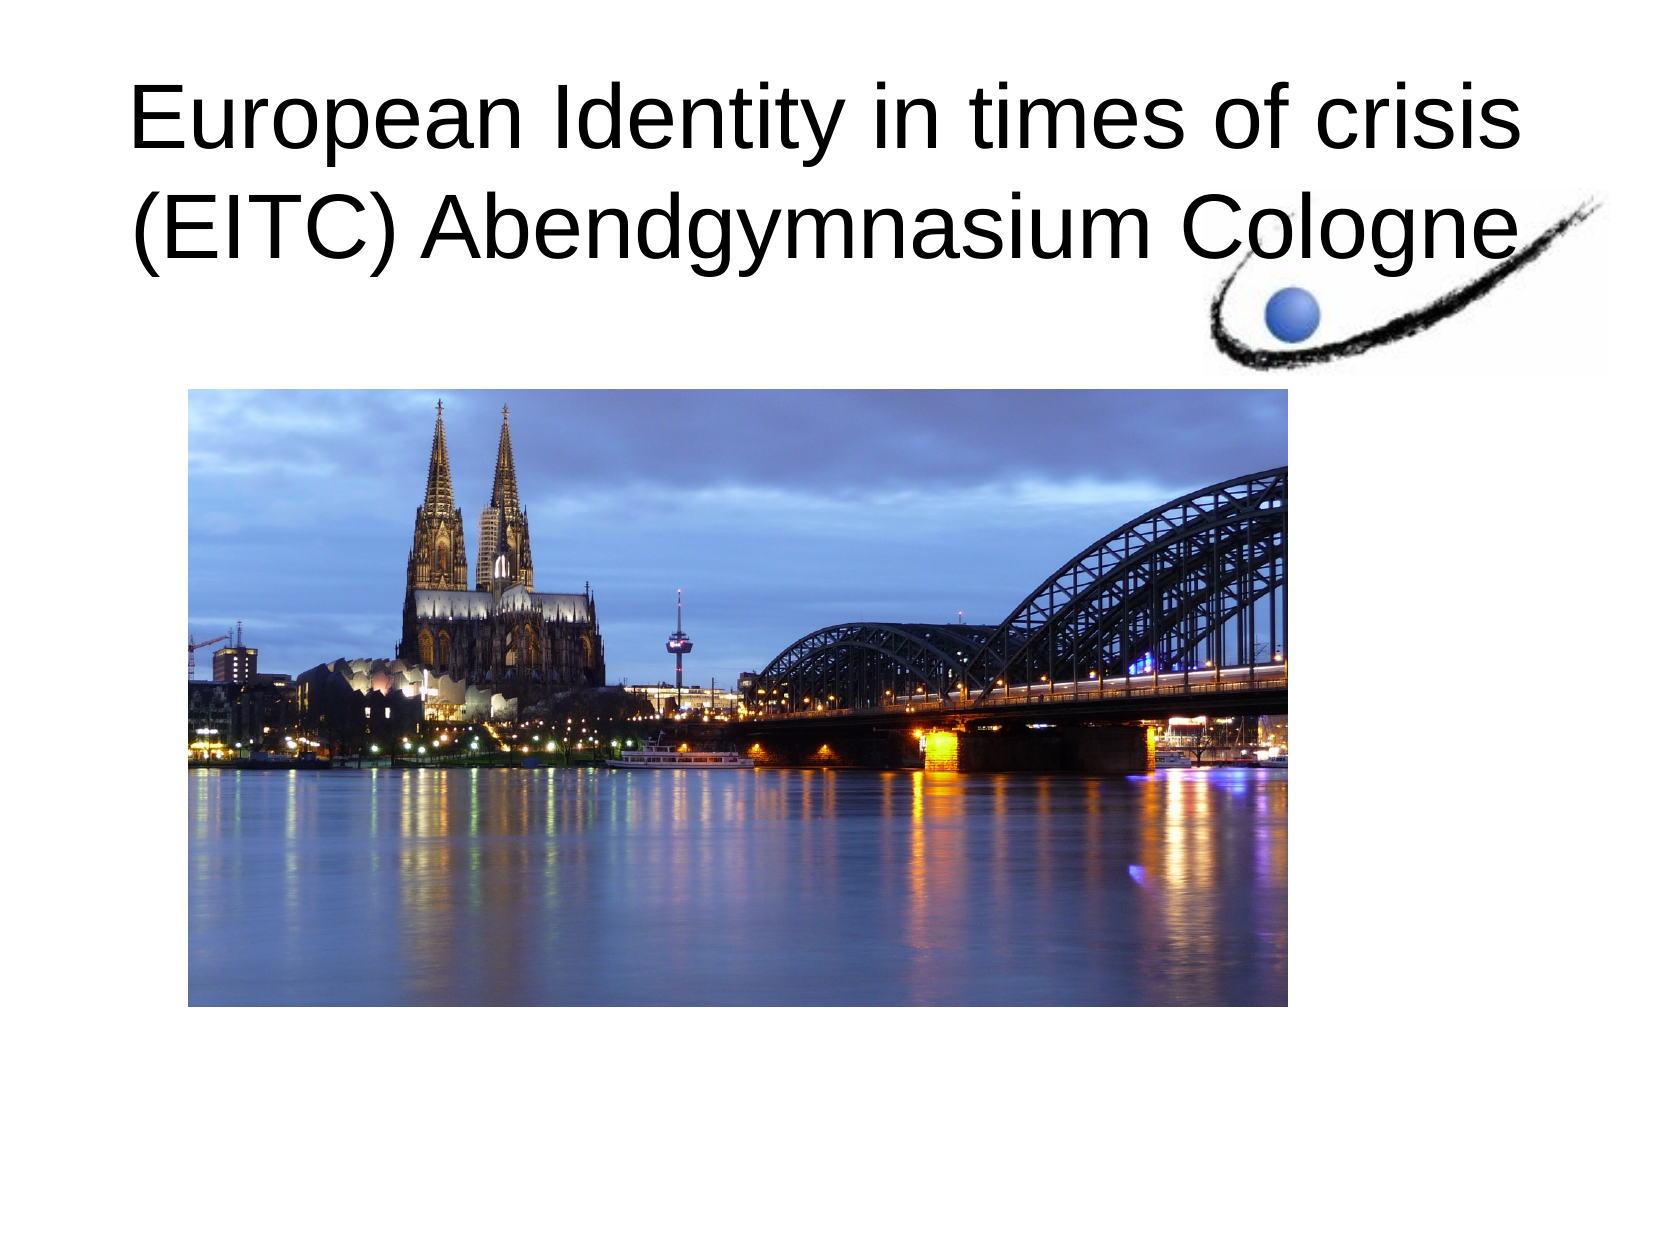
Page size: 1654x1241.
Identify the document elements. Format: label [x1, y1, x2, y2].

subtitle [82, 49, 1571, 257]
picture [1203, 188, 1611, 378]
picture [188, 389, 1288, 1007]
